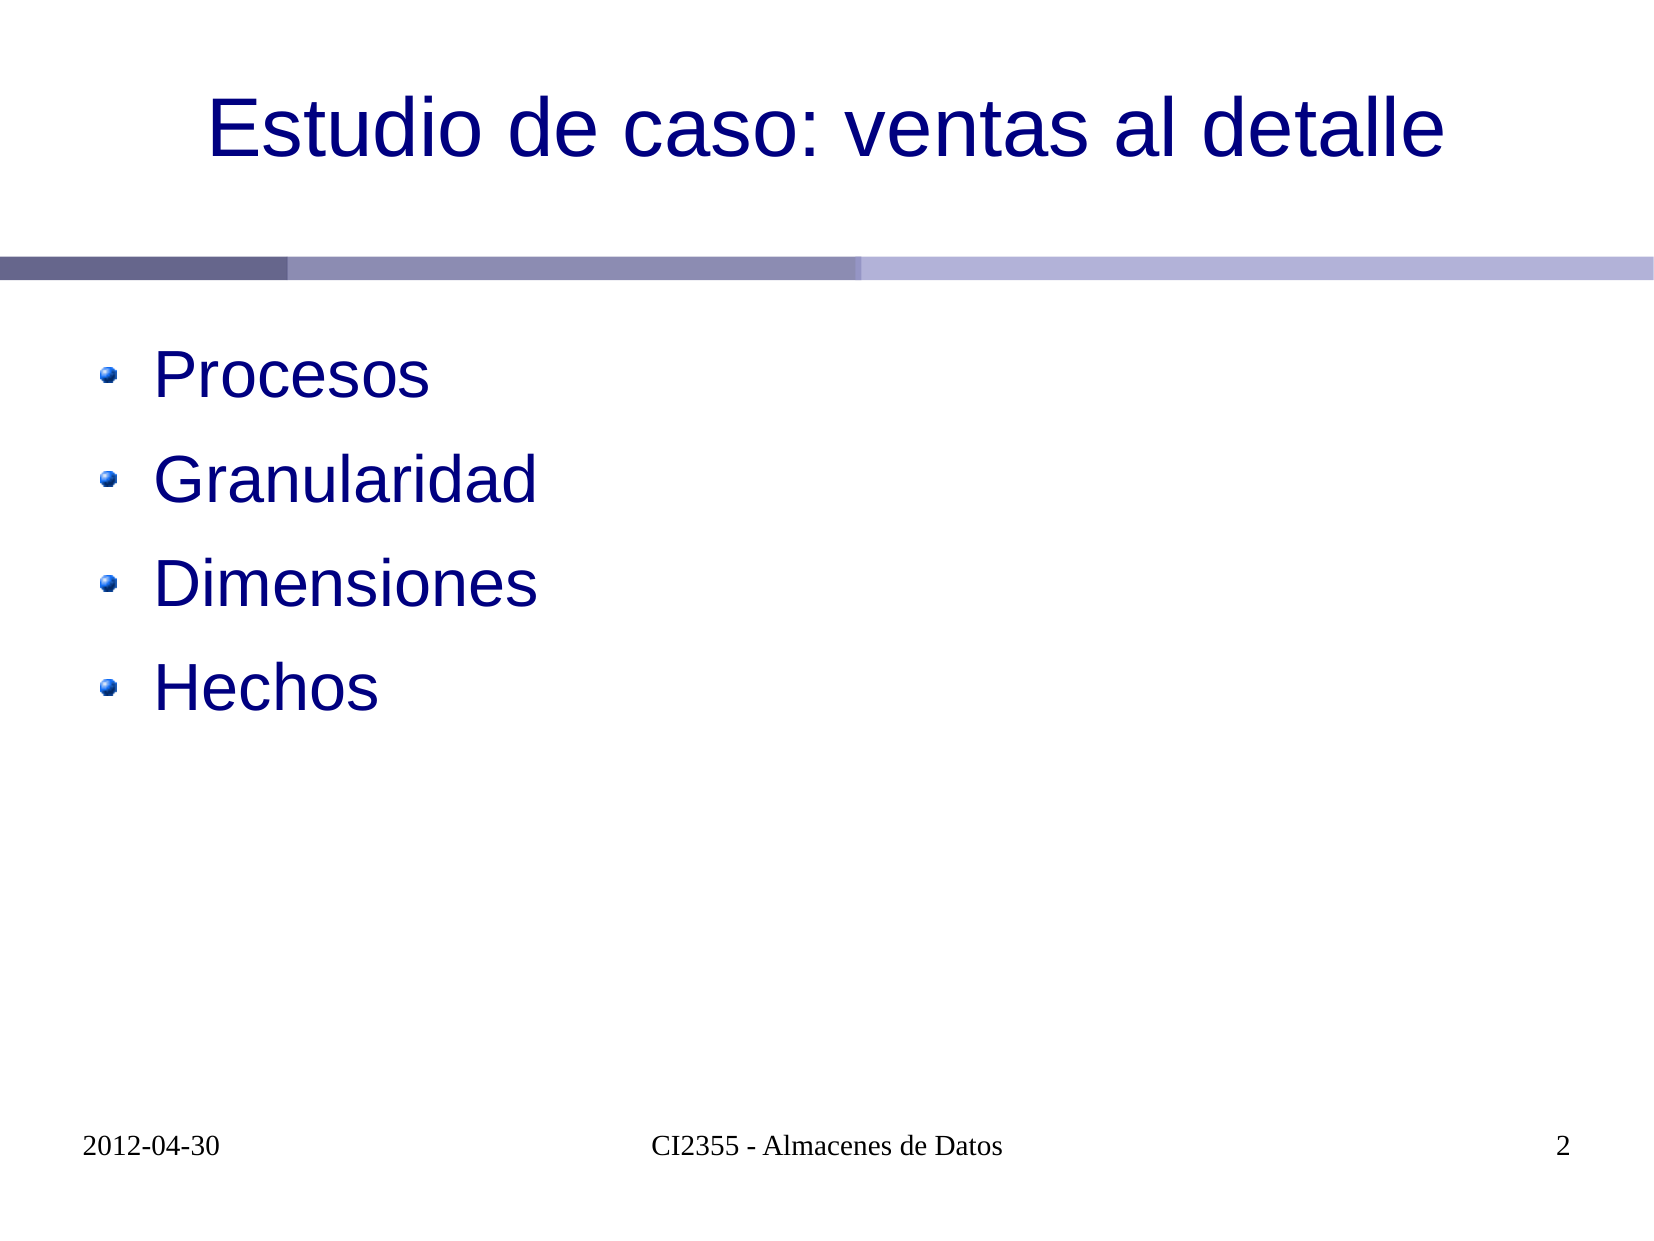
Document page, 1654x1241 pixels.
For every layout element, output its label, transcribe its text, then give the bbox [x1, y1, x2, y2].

list Procesos Granularidad Dimensiones Hechos [82, 337, 1571, 1057]
title Estudio de caso: ventas al detalle [0, 0, 1654, 257]
